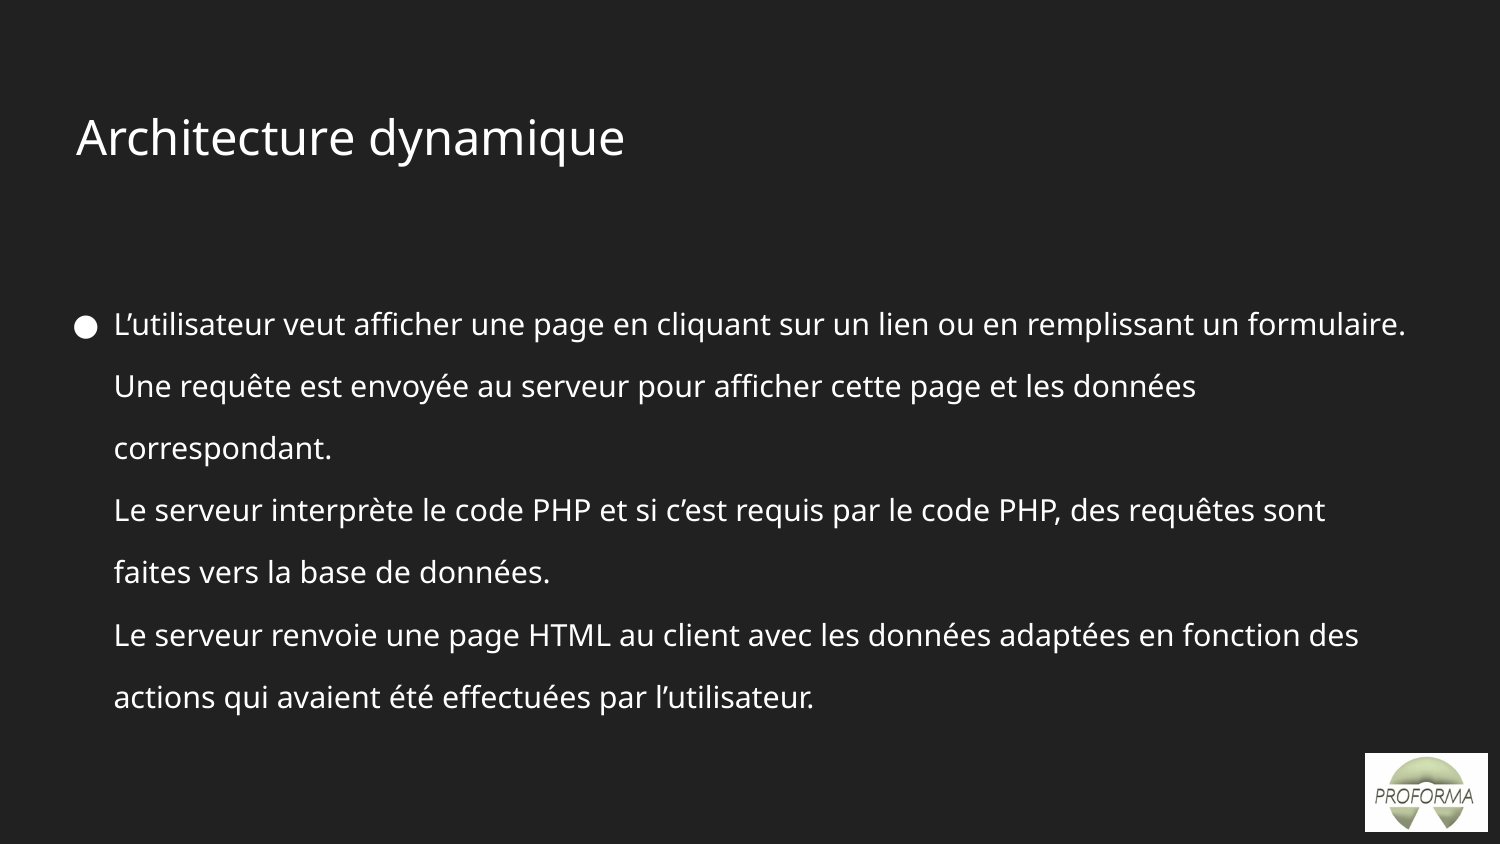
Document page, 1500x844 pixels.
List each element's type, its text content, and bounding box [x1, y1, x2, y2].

picture [1365, 753, 1488, 832]
title Architecture dynamique [61, 88, 1306, 185]
title L’utilisateur veut afficher une page en cliquant sur un lien ou en remplissant un formulaire. Une requête est envoyée au serveur pour afficher cette page et les données correspondant. Le serveur interprète le code PHP et si c’est requis par le code PHP, des requêtes sont faites vers la base de données. Le serveur renvoie une page HTML au client avec les données adaptées en fonction des actions qui avaient été effectuées par l’utilisateur. [43, 205, 1427, 733]
